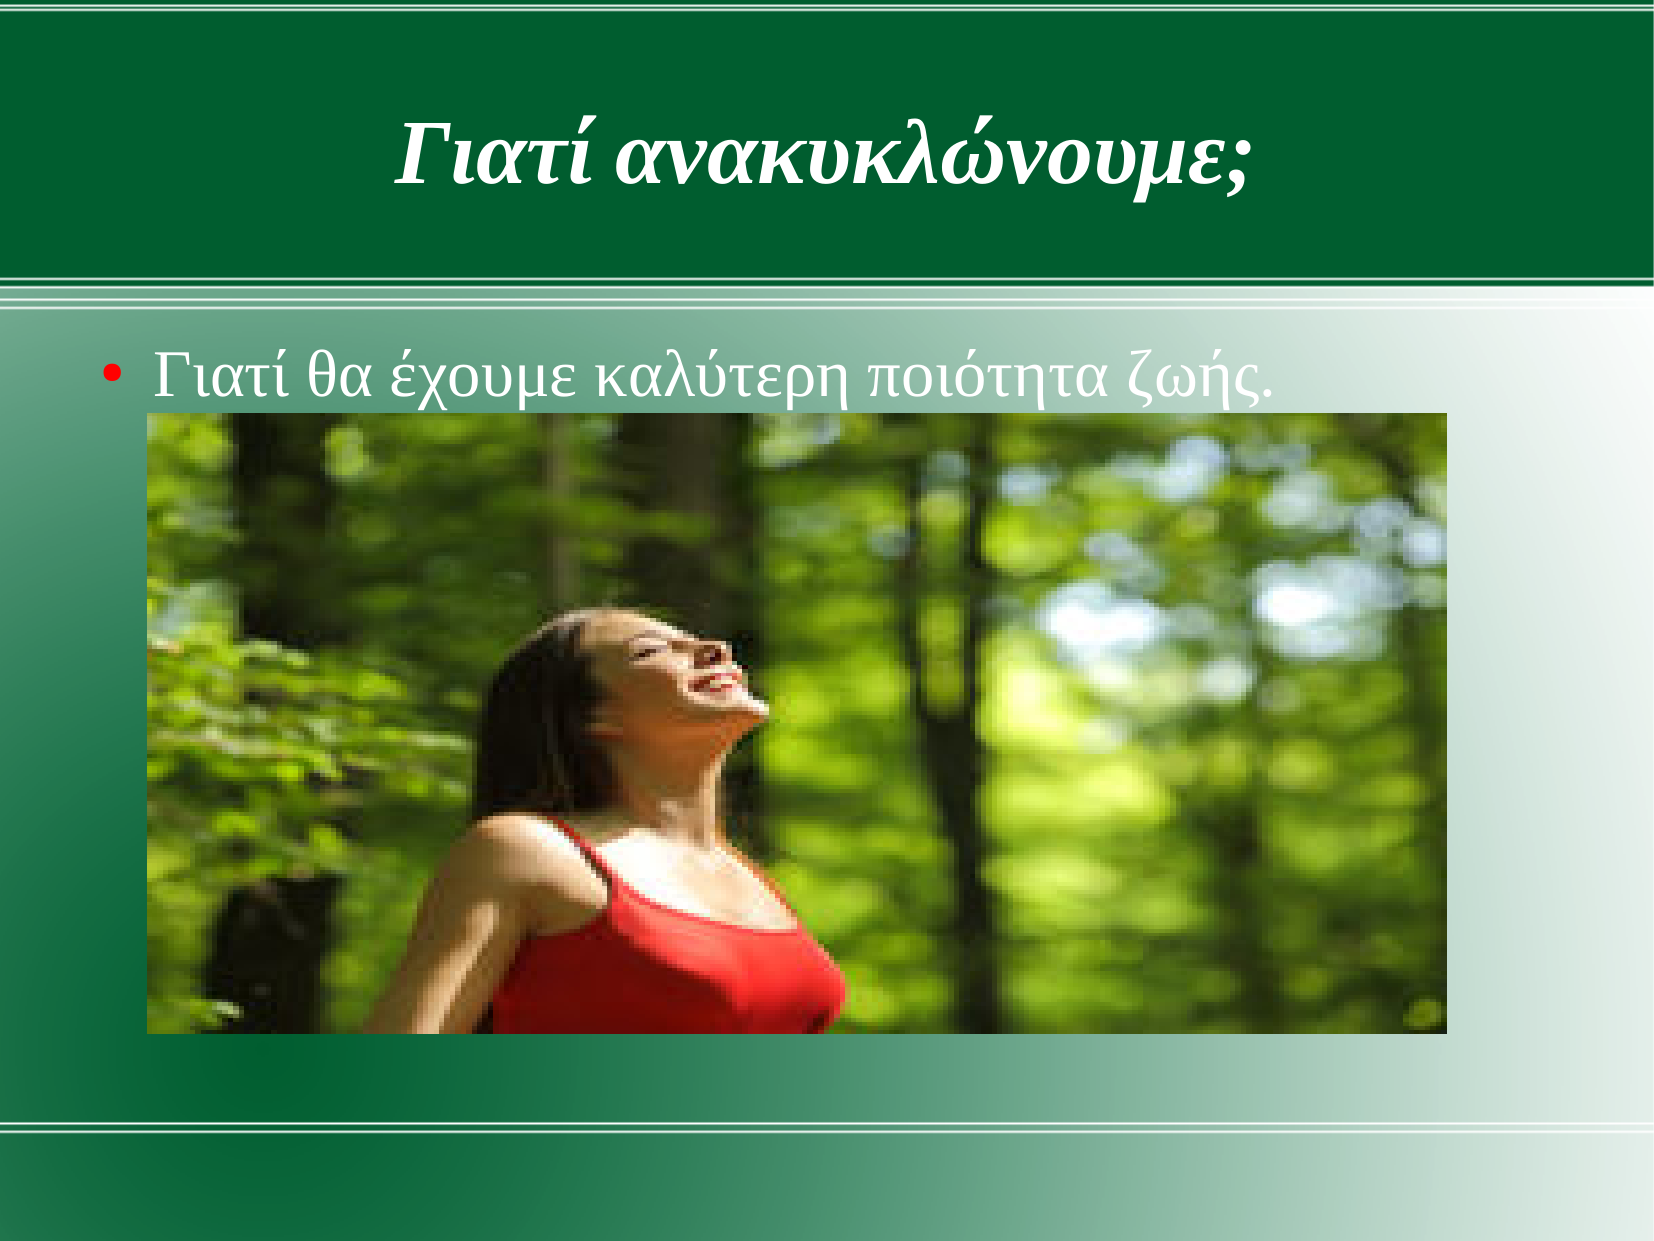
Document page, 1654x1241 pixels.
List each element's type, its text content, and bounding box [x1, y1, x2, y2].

picture [0, 0, 1654, 1241]
list Γιατί θα έχουμε καλύτερη ποιότητα ζωής. [82, 337, 1571, 1052]
title Γιατί ανακυκλώνουμε; [82, 56, 1571, 250]
